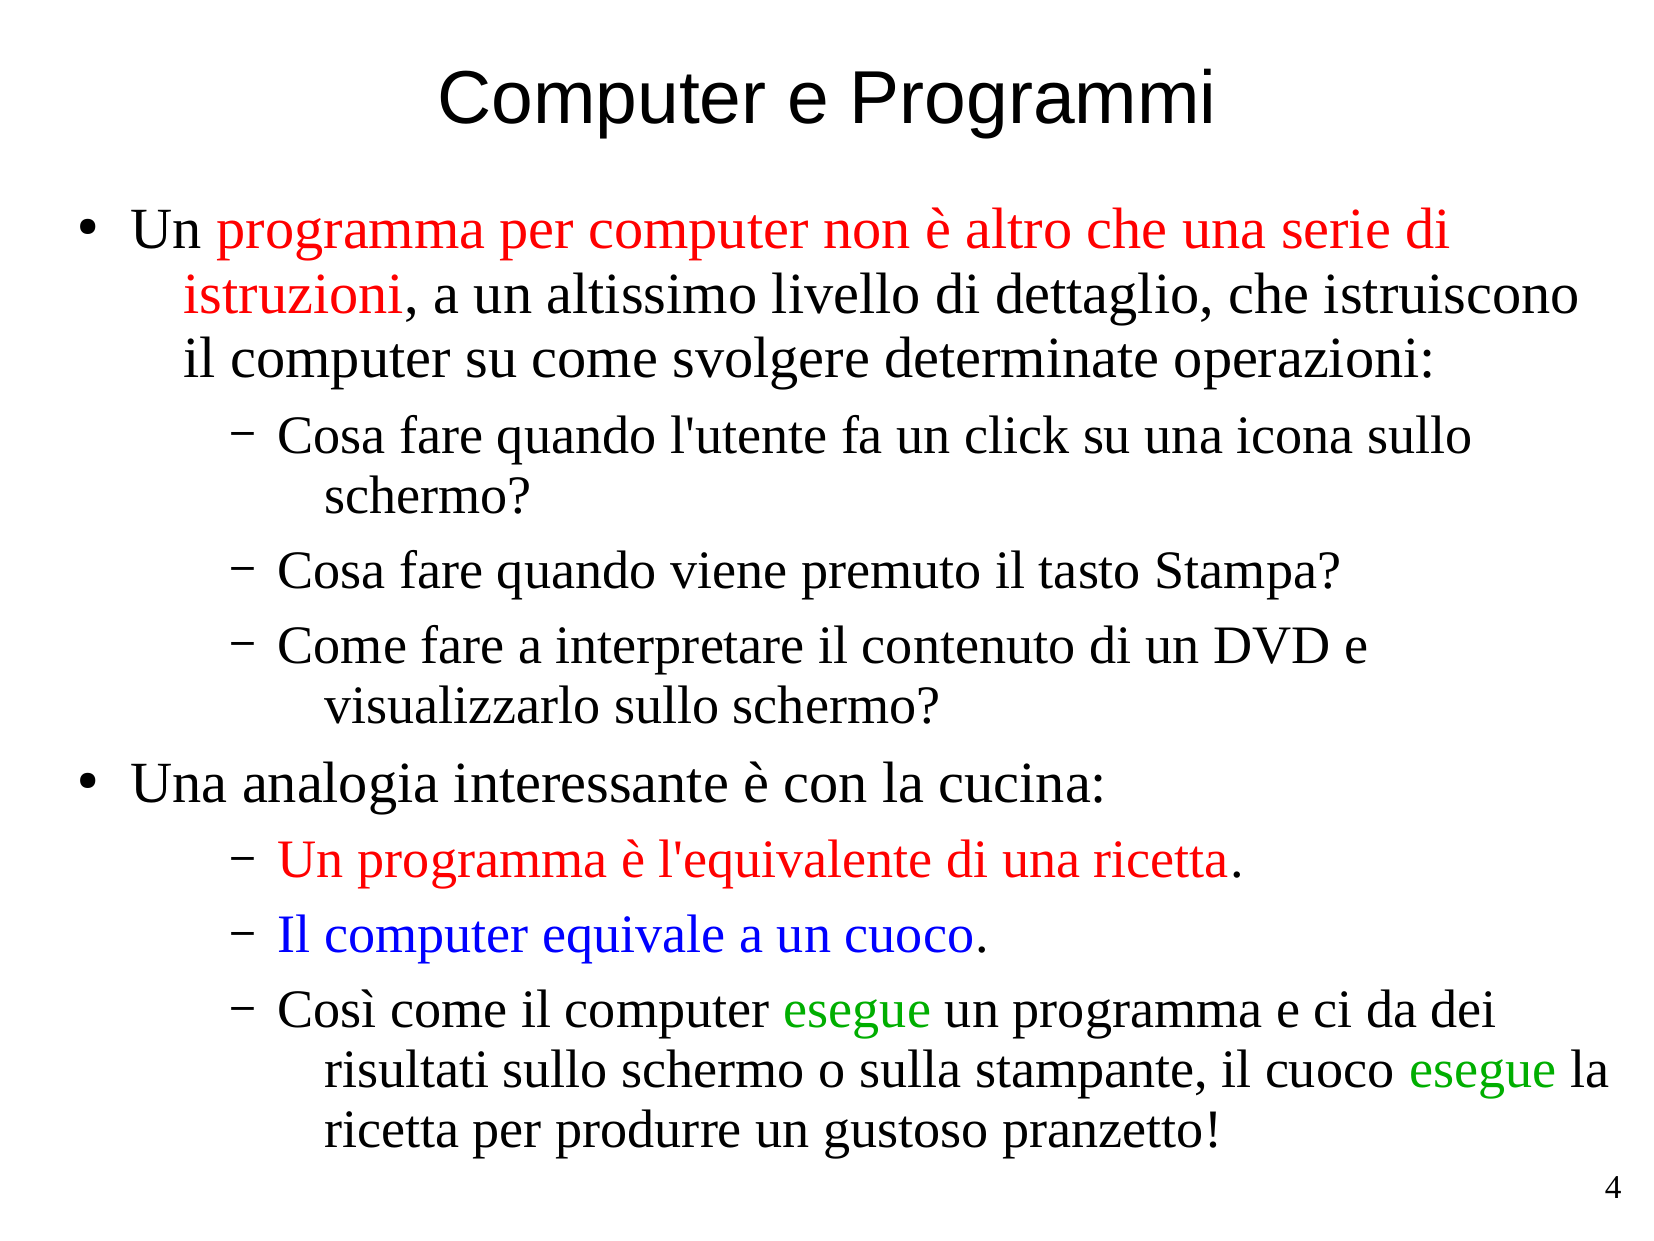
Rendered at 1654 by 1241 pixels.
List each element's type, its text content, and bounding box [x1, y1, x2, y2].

list Un programma per computer non è altro che una serie di istruzioni, a un altissimo livello di dettaglio, che istruiscono il computer su come svolgere determinate operazioni: Cosa fare quando l'utente fa un click su una icona sullo schermo? Cosa fare quando viene premuto il tasto Stampa? Come fare a interpretare il contenuto di un DVD e visualizzarlo sullo schermo? Una analogia interessante è con la cucina: Un programma è l'equivalente di una ricetta. Il computer equivale a un cuoco. Così come il computer esegue un programma e ci da dei risultati sullo schermo o sulla stampante, il cuoco esegue la ricetta per produrre un gustoso pranzetto! [42, 196, 1612, 1187]
title Computer e Programmi [37, 30, 1617, 166]
